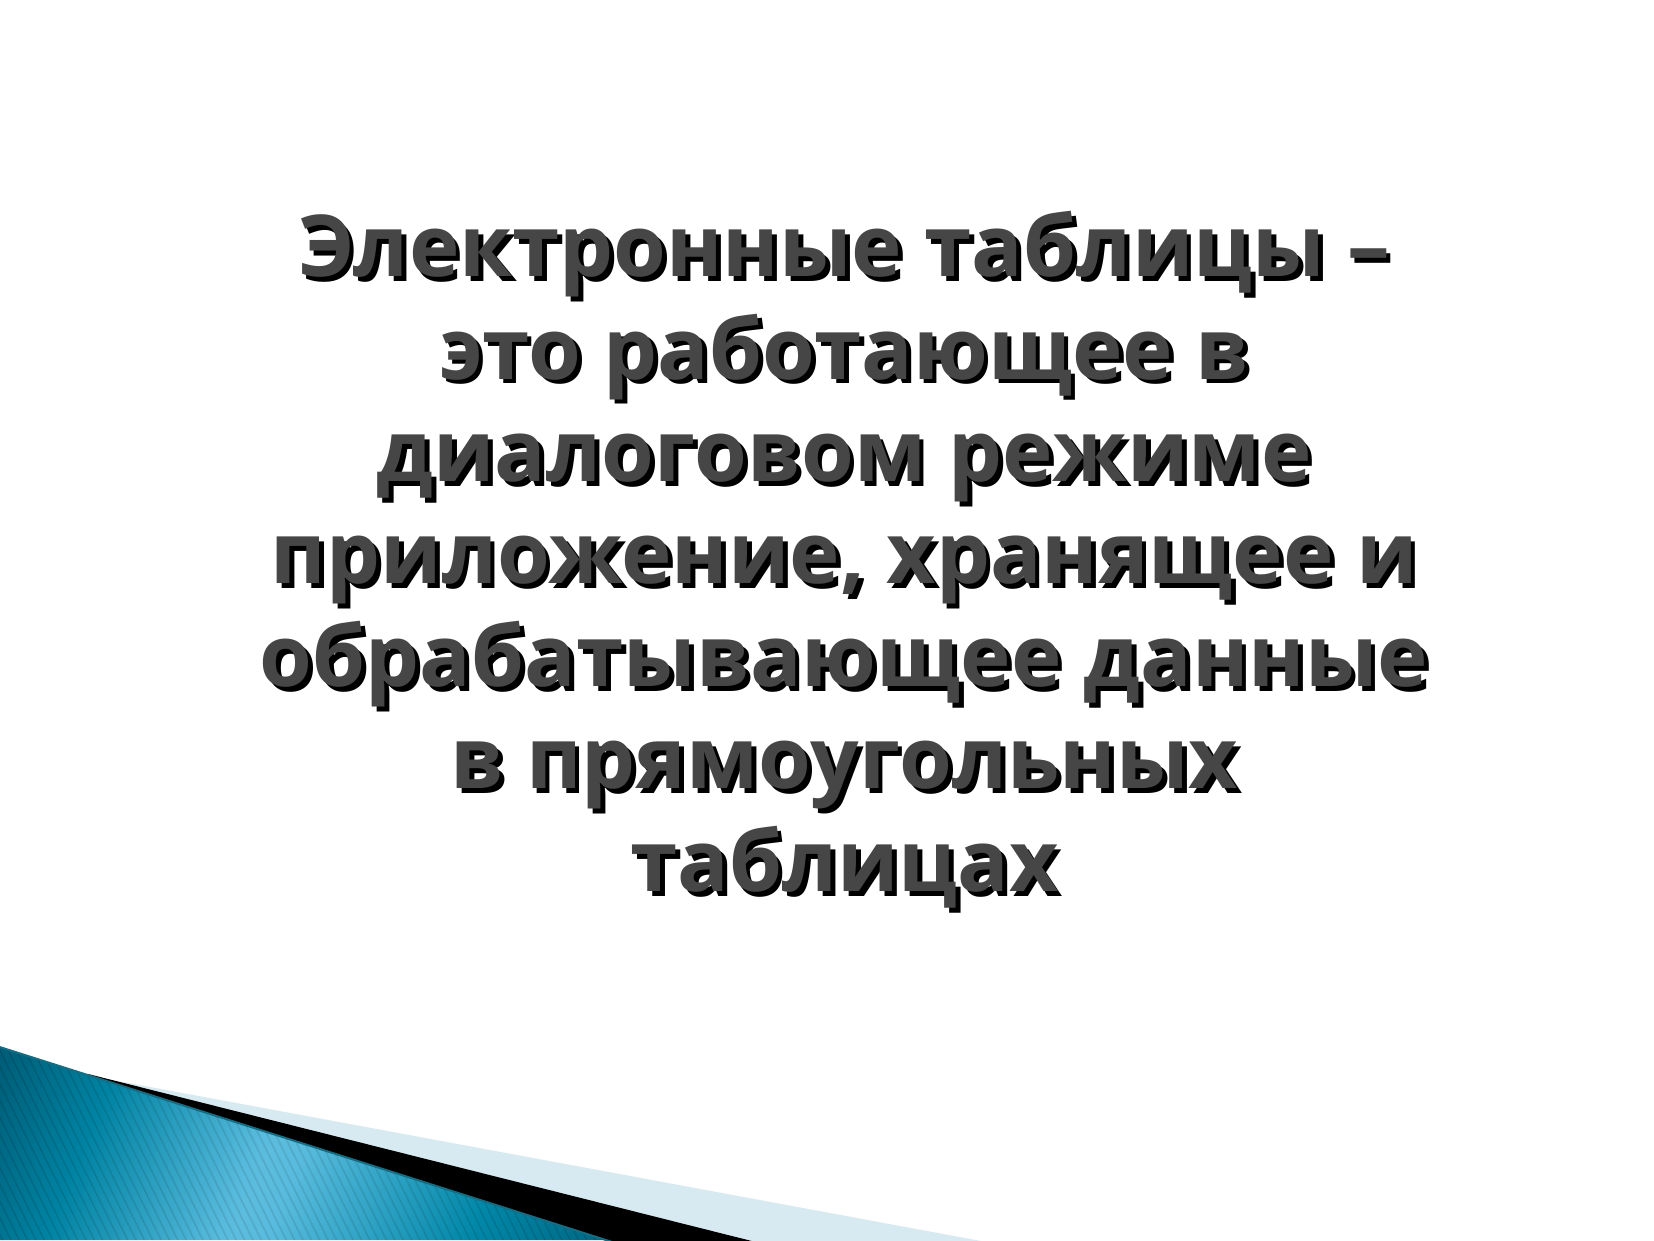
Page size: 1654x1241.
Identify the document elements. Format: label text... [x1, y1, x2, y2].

title Электронные таблицы – это работающее в диалоговом режиме приложение, хранящее и обрабатывающее данные в прямоугольных таблицах [224, 183, 1465, 892]
